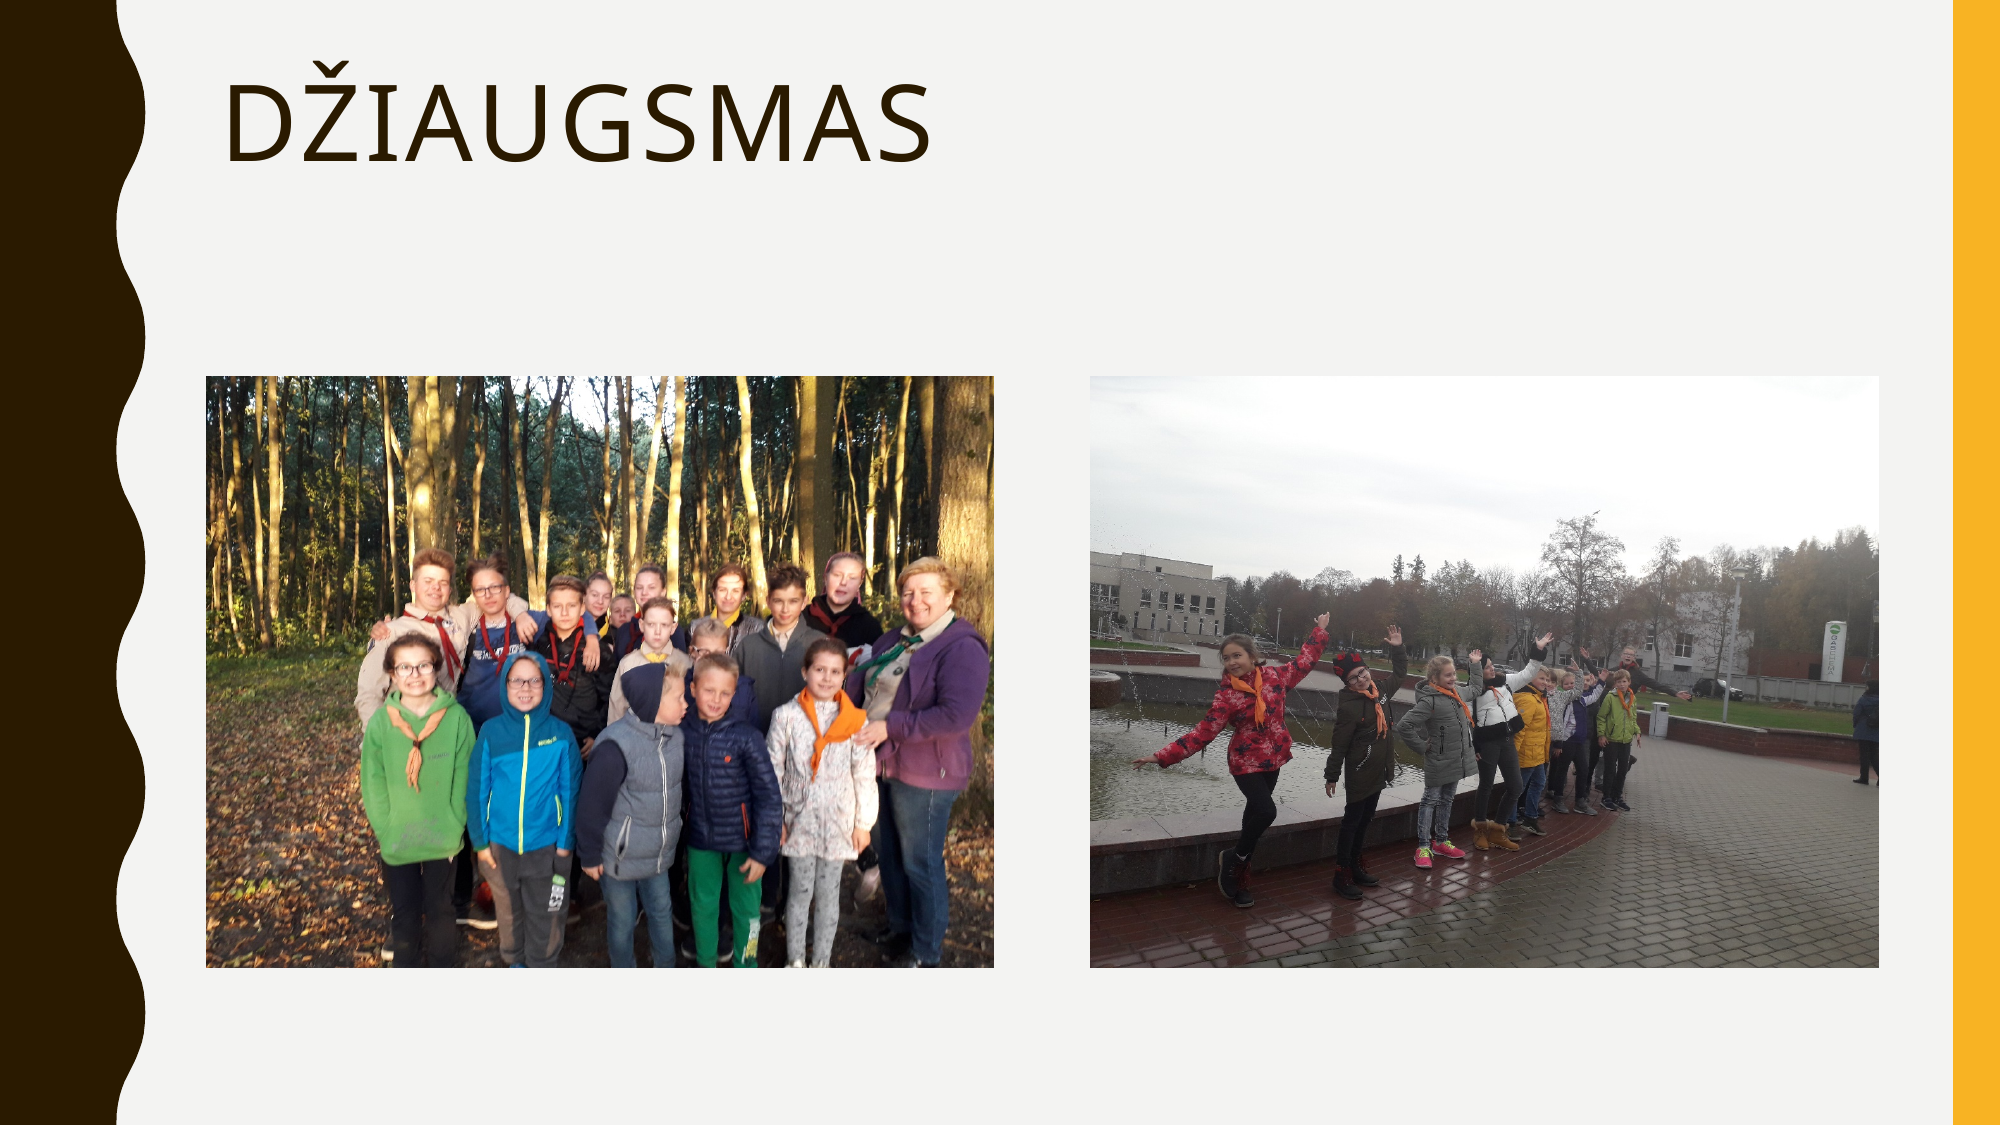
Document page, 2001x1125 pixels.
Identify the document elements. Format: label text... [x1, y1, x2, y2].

picture [206, 376, 994, 968]
picture [1090, 376, 1879, 968]
title Džiaugsmas [205, 62, 1876, 308]
